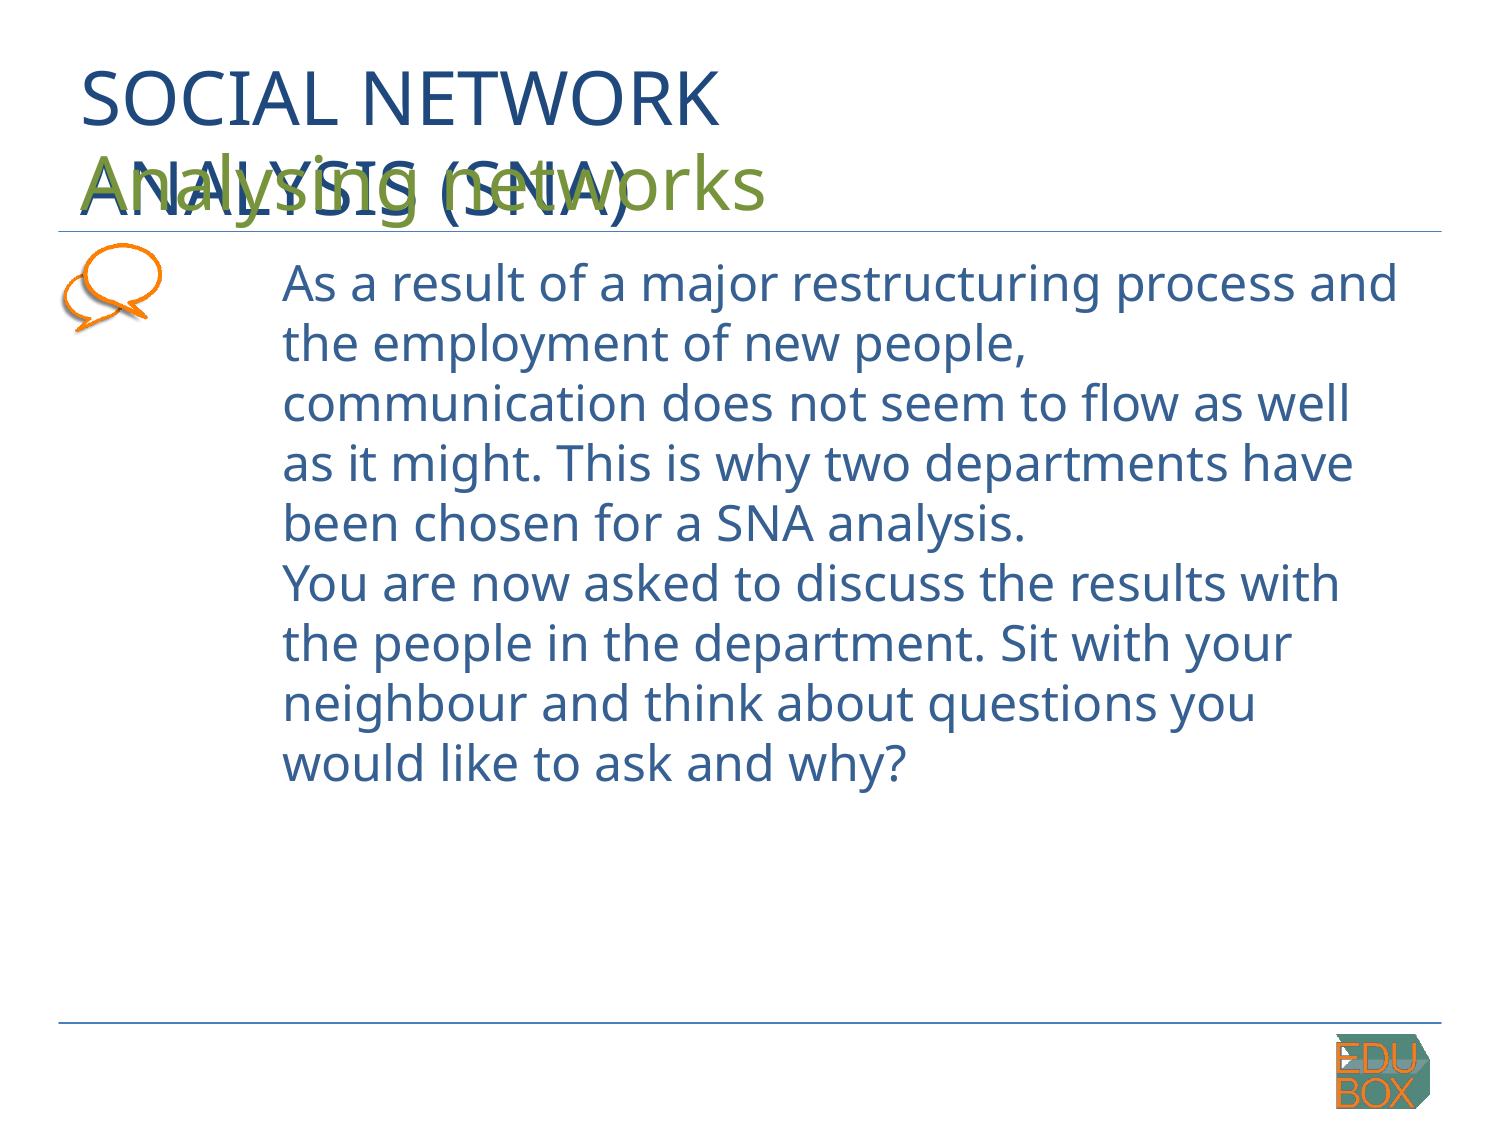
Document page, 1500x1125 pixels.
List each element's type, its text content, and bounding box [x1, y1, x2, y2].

text_box As a result of a major restructuring process and the employment of new people, communication does not seem to flow as well as it might. This is why two departments have been chosen for a SNA analysis. You are now asked to discuss the results with the people in the department. Sit with your neighbour and think about questions you would like to ask and why? [135, 244, 1420, 379]
list Analysing networks [64, 127, 1040, 244]
picture [58, 243, 162, 339]
picture [1328, 1028, 1437, 1114]
title SOCIAL NETWORK ANALYSIS (SNA) [64, 42, 1447, 153]
